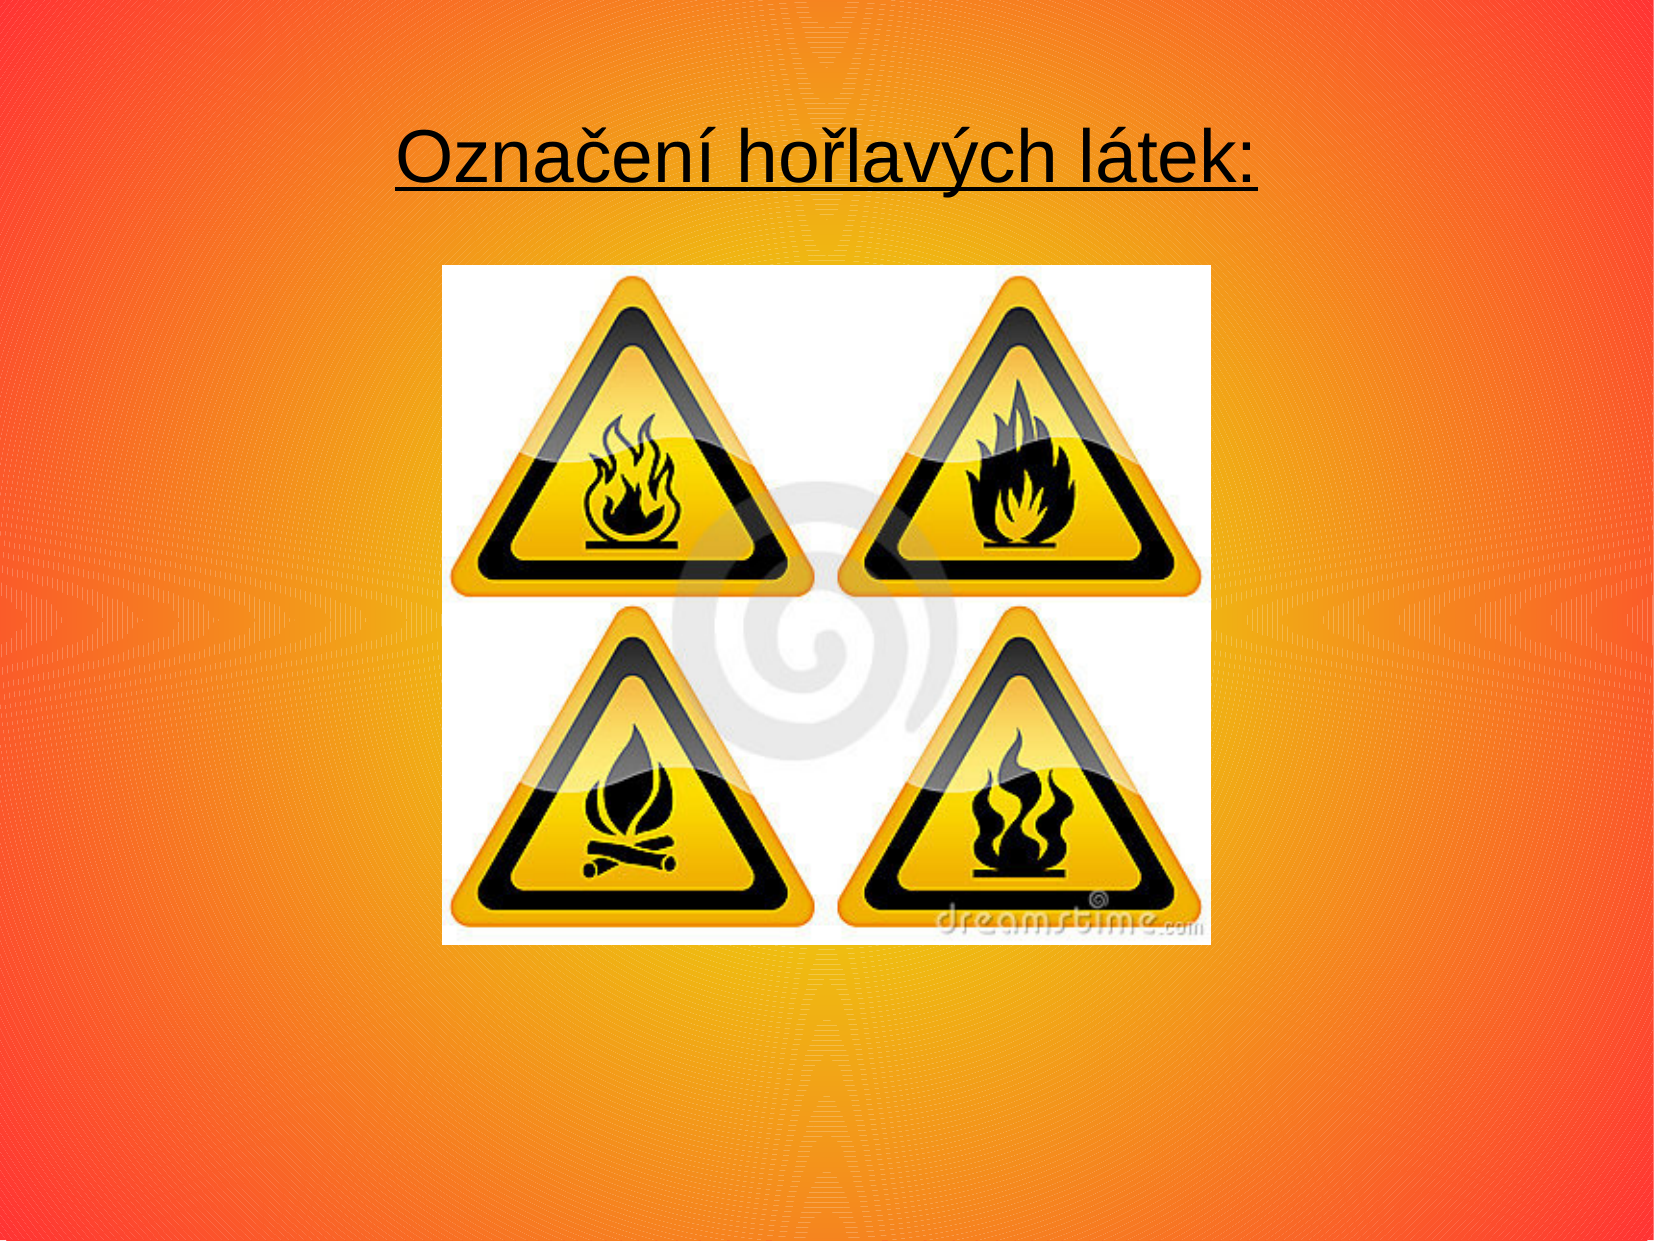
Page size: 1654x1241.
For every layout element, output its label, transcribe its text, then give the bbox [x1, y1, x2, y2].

picture [442, 265, 1211, 945]
title Označení hořlavých látek: [82, 49, 1571, 257]
